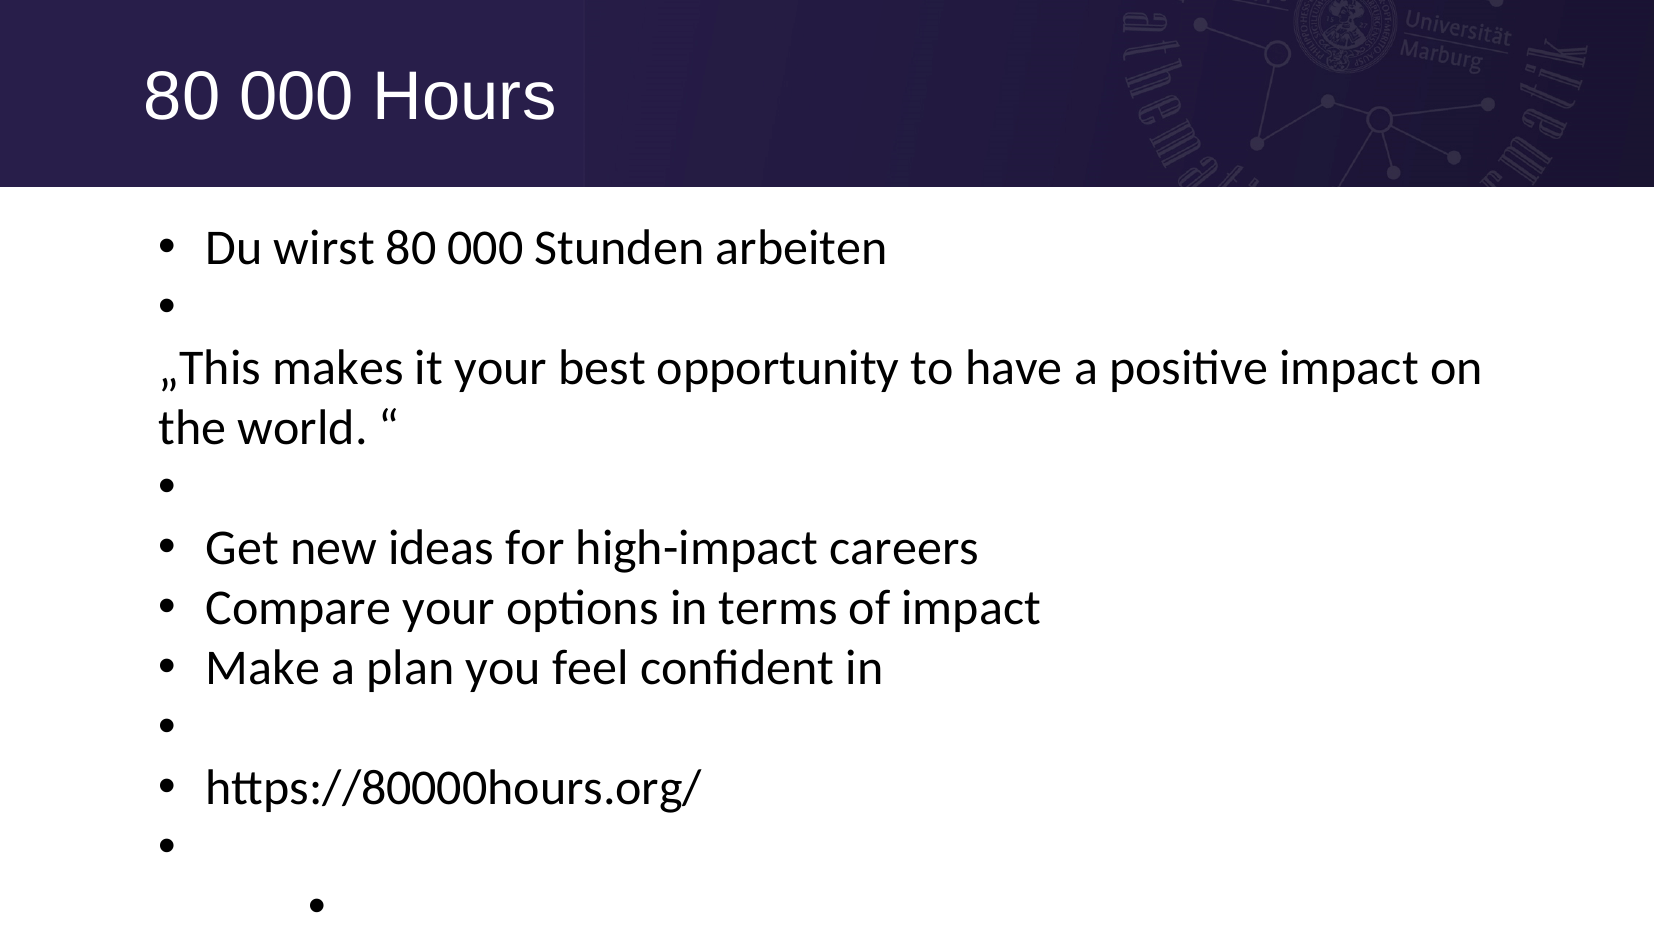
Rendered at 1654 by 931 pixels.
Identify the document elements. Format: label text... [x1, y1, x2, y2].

text_box Du wirst 80 000 Stunden arbeiten „This makes it your best opportunity to have a positive impact on the world. “ Get new ideas for high-impact careers Compare your options in terms of impact Make a plan you feel confident in https://80000hours.org/ [143, 207, 1570, 931]
picture [0, 0, 1654, 187]
text_box 80 000 Hours [143, 14, 1260, 170]
